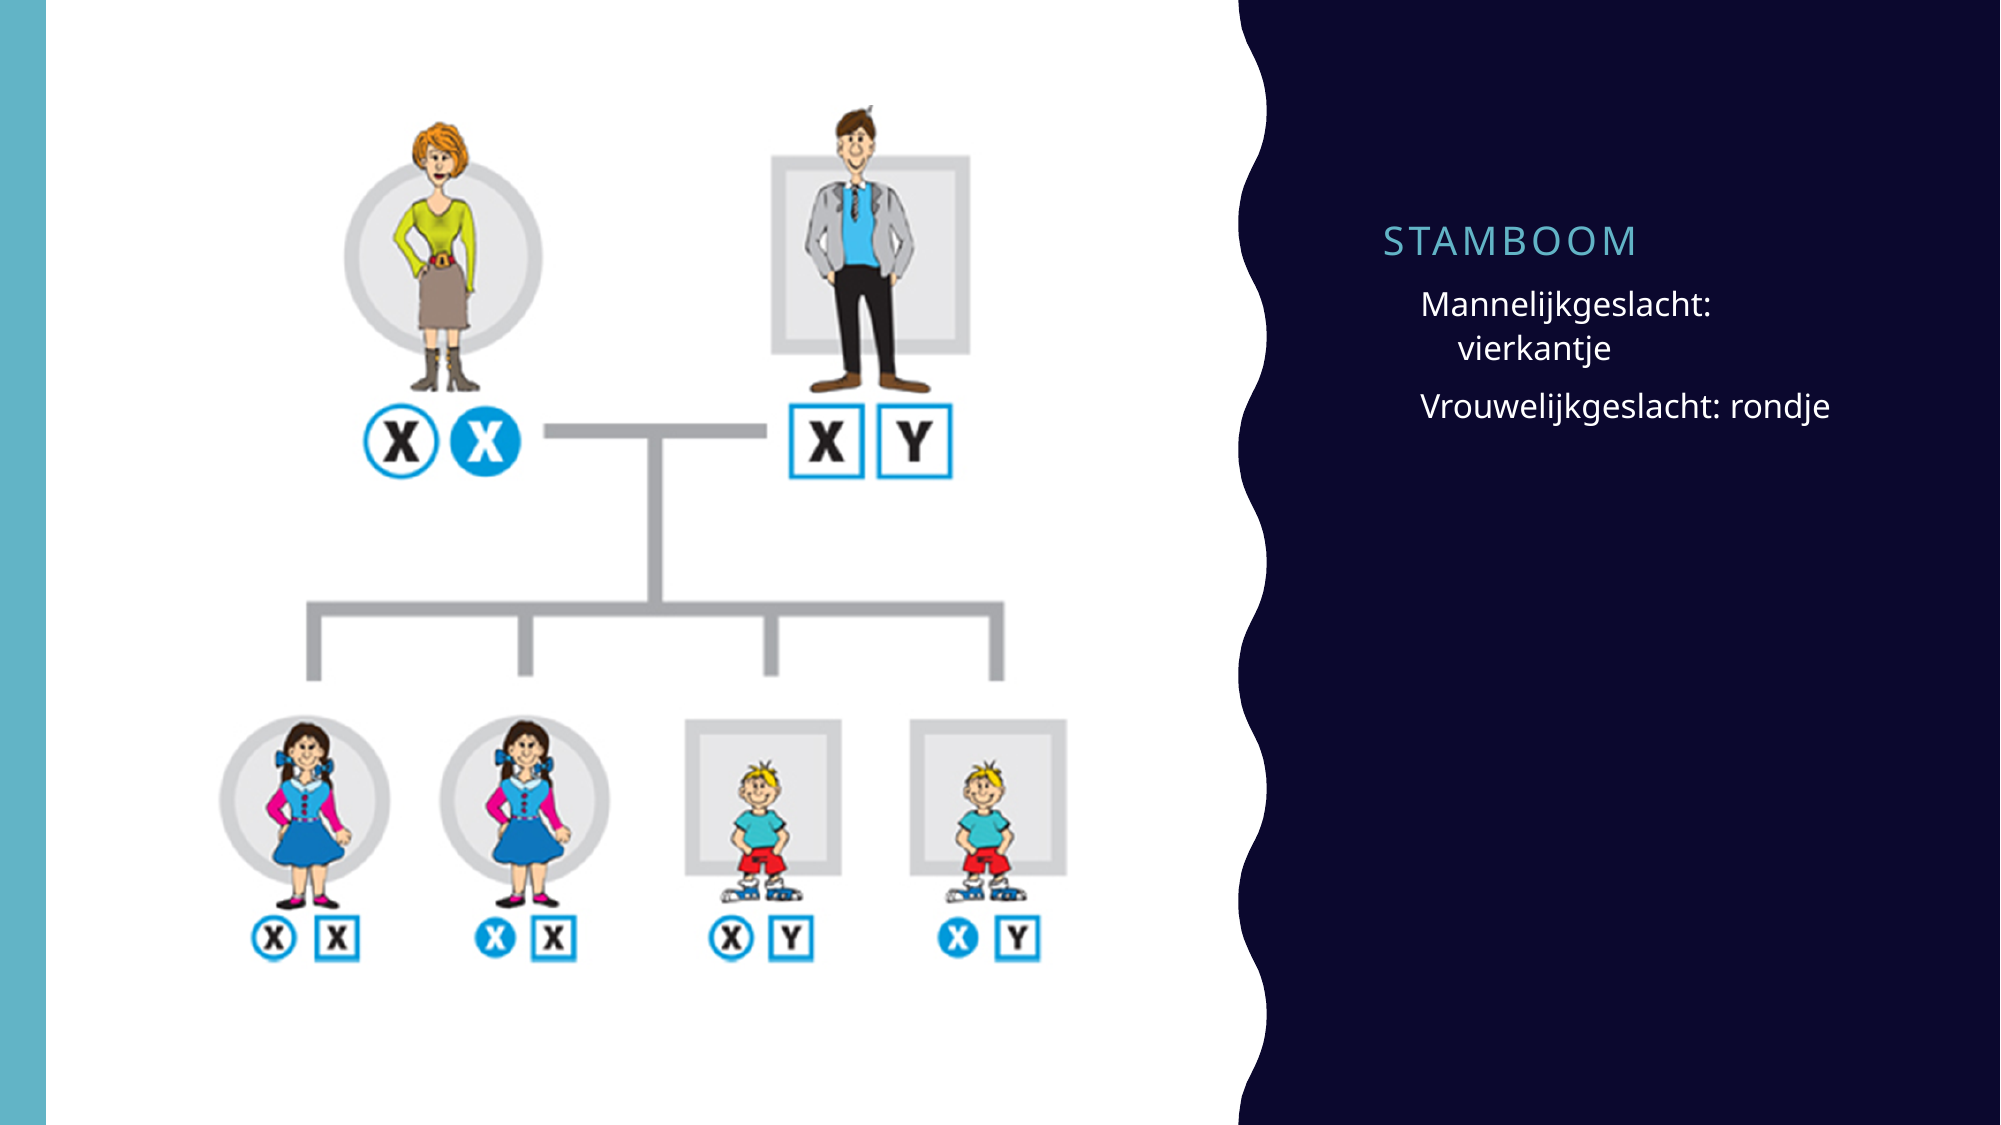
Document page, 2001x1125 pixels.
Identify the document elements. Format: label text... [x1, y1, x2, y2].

text_box [0, 0, 2000, 1125]
picture [216, 105, 1069, 969]
list Mannelijkgeslacht: vierkantje Vrouwelijkgeslacht: rondje [1368, 271, 1876, 965]
title Stamboom [1368, 75, 1876, 271]
